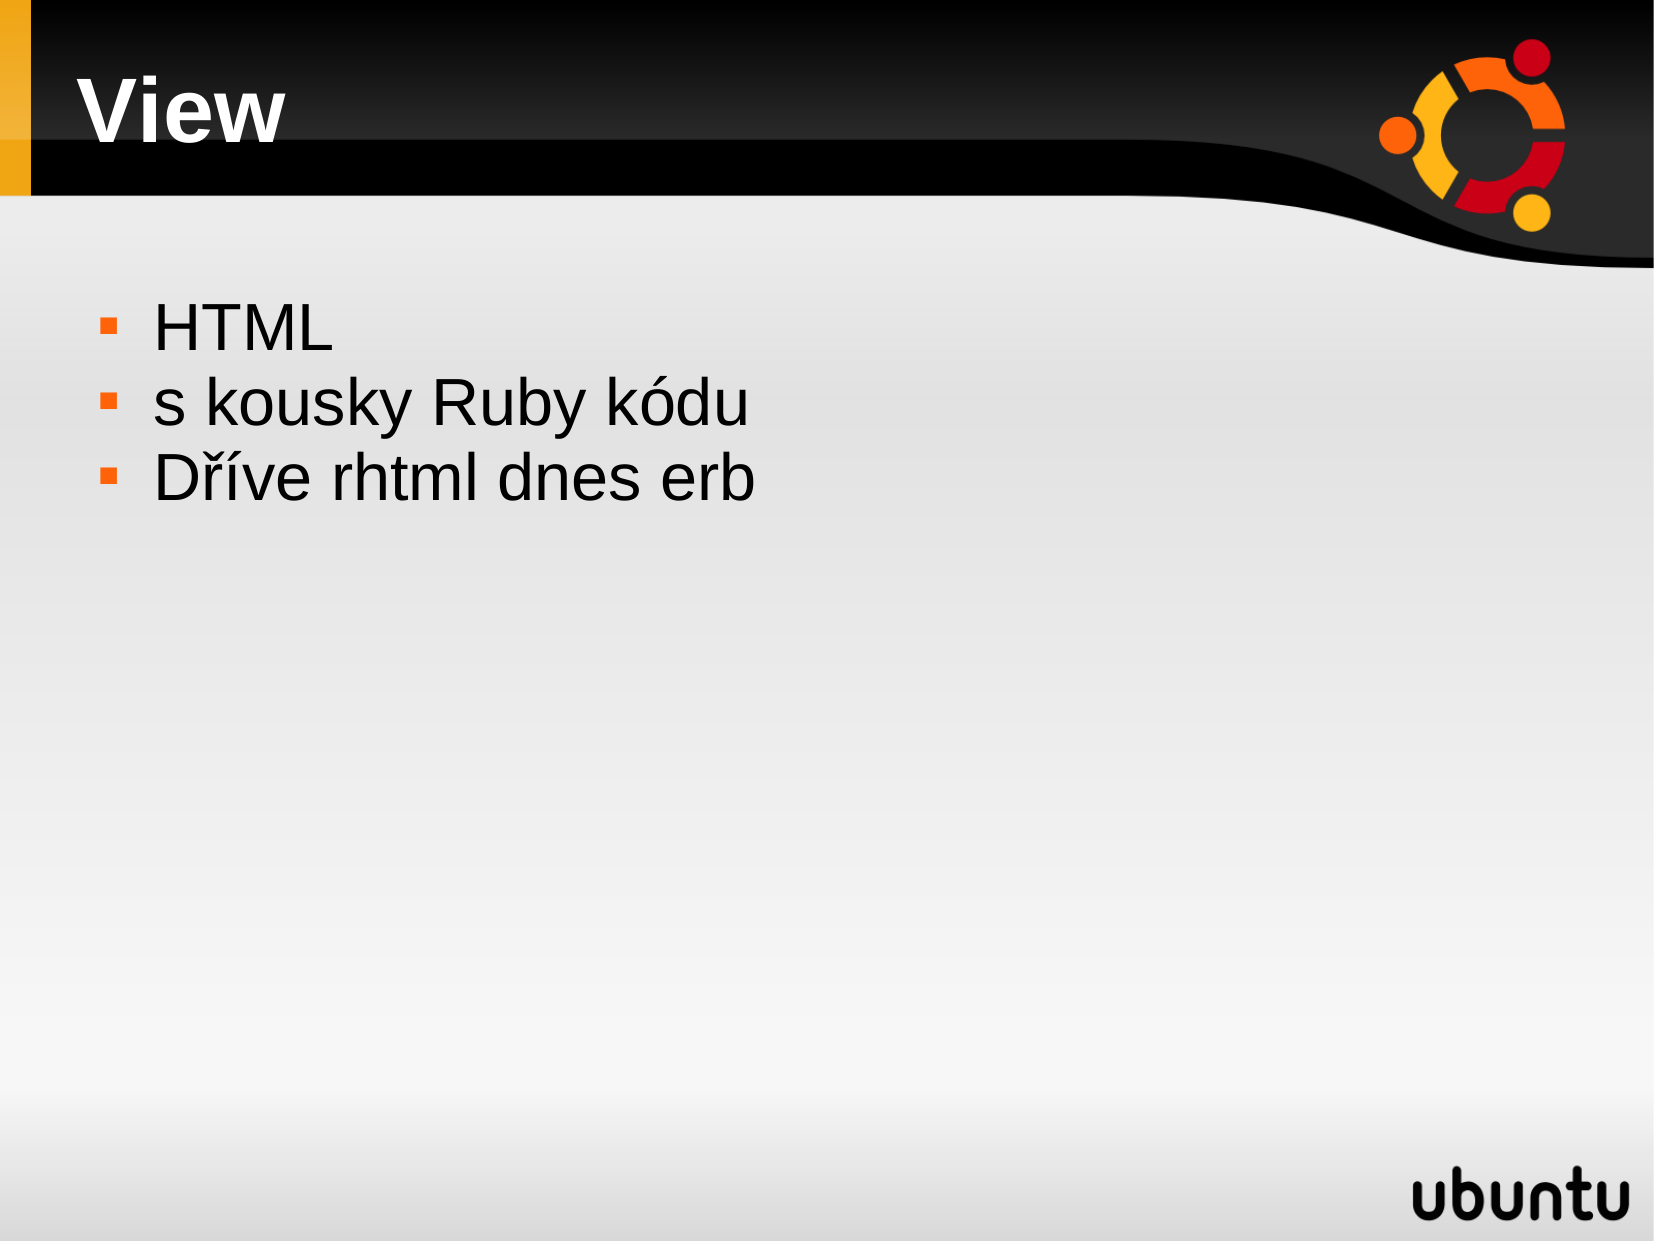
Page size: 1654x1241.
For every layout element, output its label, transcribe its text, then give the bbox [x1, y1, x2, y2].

picture [0, 0, 1654, 1241]
list HTML s kousky Ruby kódu Dříve rhtml dnes erb [82, 290, 1571, 1094]
title View [76, 14, 1565, 207]
